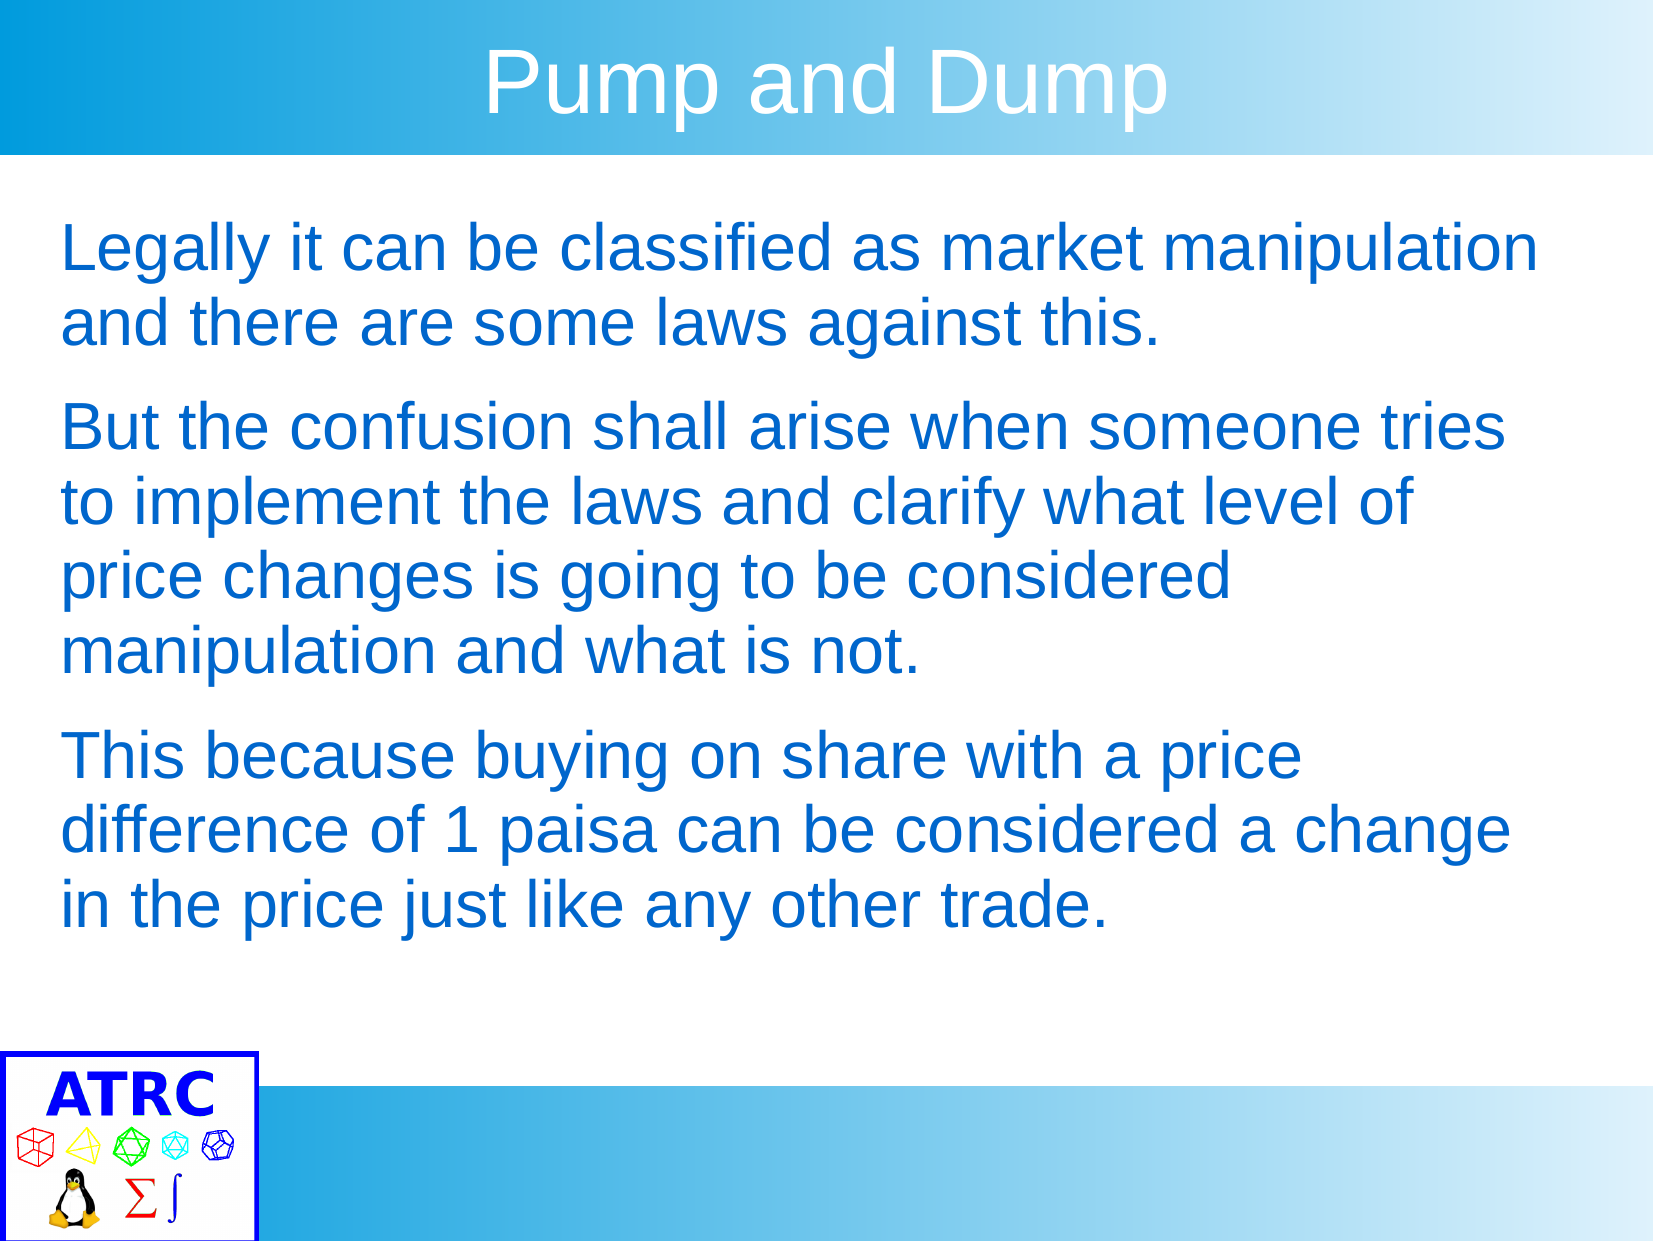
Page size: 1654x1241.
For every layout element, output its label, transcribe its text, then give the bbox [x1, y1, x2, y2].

title Pump and Dump [82, 30, 1571, 135]
picture [0, 1051, 259, 1241]
list Legally it can be classified as market manipulation and there are some laws against this. But the confusion shall arise when someone tries to implement the laws and clarify what level of price changes is going to be considered manipulation and what is not. This because buying on share with a price difference of 1 paisa can be considered a change in the price just like any other trade. [60, 210, 1549, 930]
